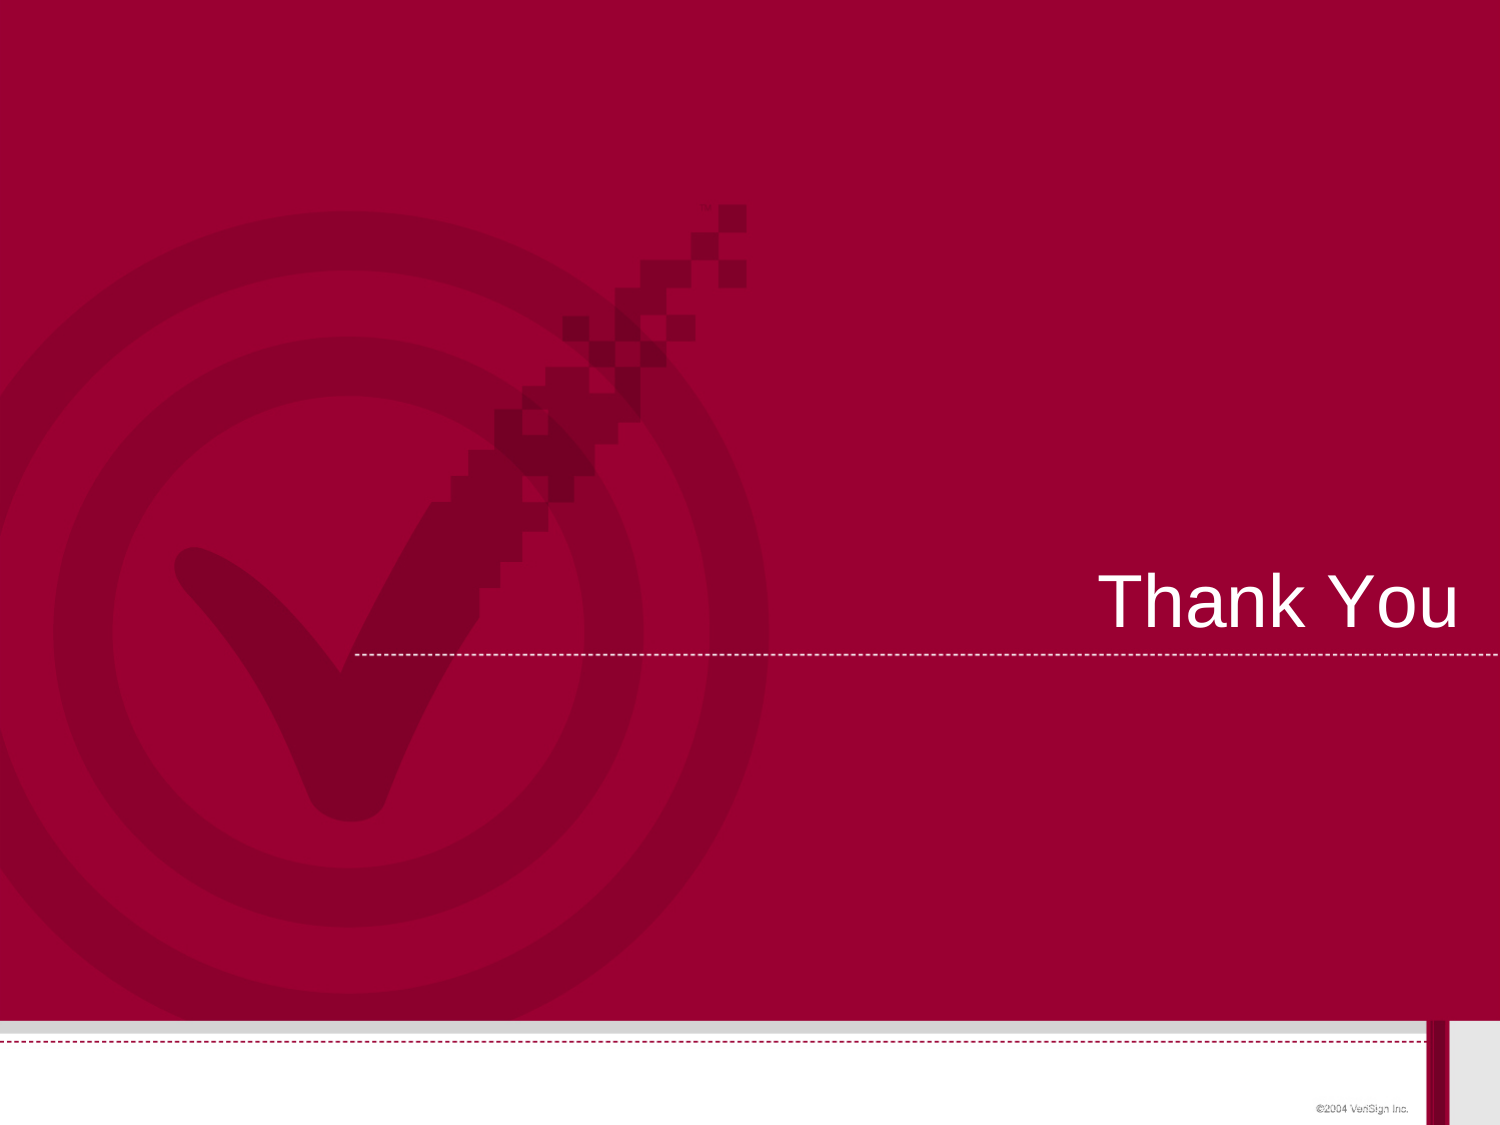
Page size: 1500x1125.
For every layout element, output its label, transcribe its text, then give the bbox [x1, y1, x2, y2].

picture [0, 0, 1500, 1125]
title Thank You [112, 548, 1476, 655]
